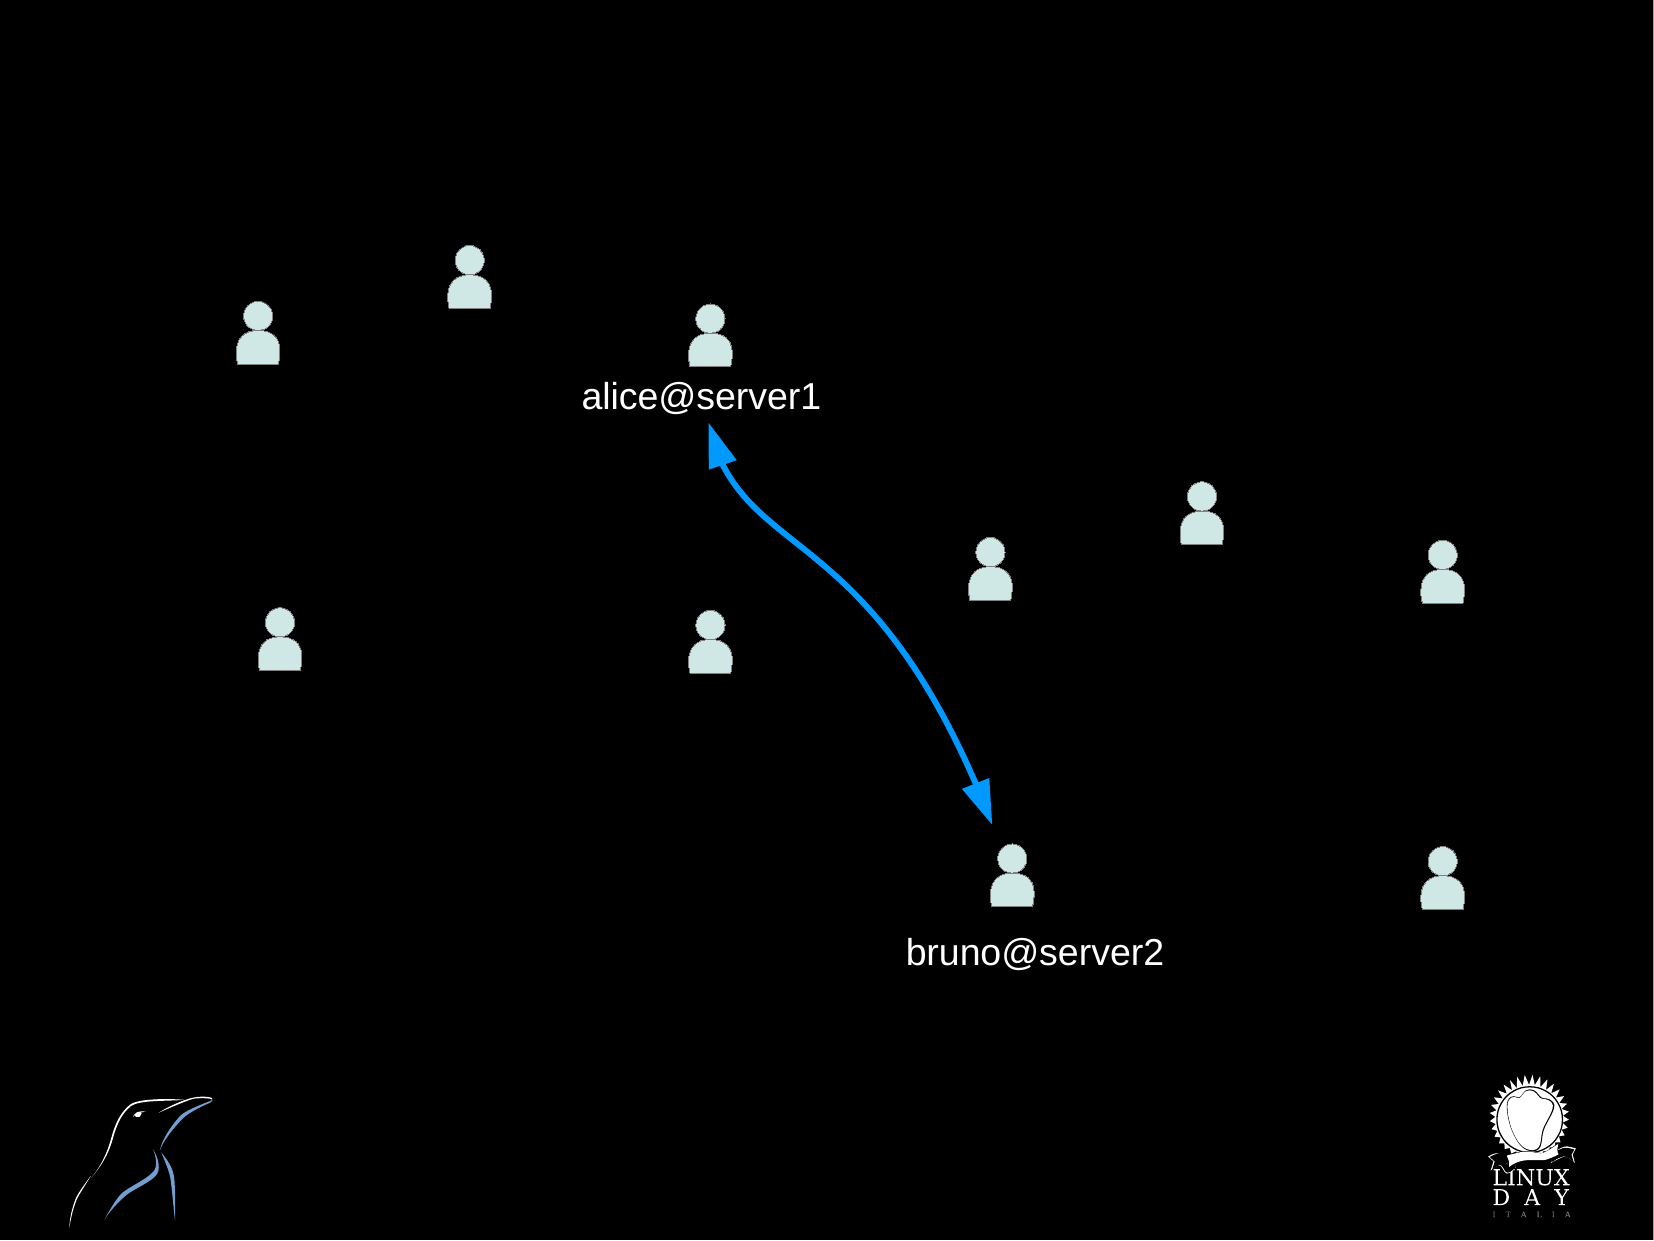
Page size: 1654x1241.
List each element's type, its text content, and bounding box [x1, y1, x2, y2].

text_box [688, 610, 733, 674]
text_box [968, 537, 1013, 601]
text_box [447, 245, 492, 309]
text_box [1180, 481, 1224, 545]
text_box [688, 303, 733, 367]
text_box [236, 301, 280, 365]
text_box [258, 607, 302, 671]
text_box [1420, 540, 1465, 604]
text_box [1420, 846, 1465, 910]
text_box [990, 843, 1035, 907]
text_box alice@server1 [566, 368, 907, 426]
text_box bruno@server2 [891, 923, 1250, 981]
